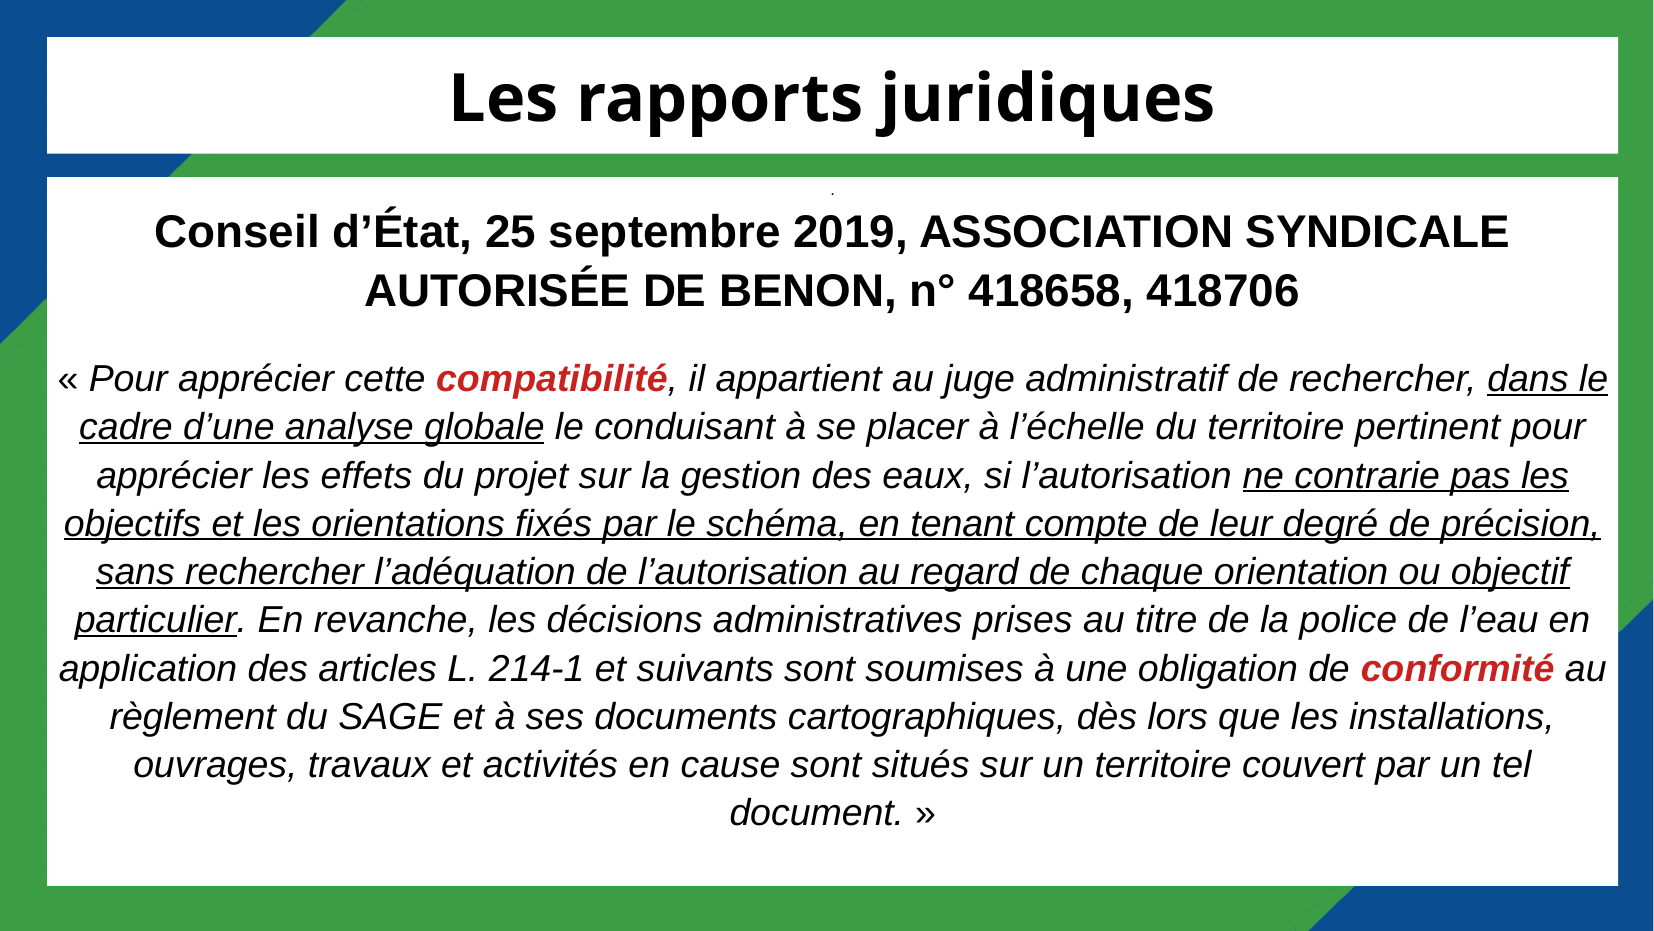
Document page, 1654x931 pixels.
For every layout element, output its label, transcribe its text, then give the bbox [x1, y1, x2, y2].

title Les rapports juridiques [47, 37, 1619, 154]
title . Conseil d’État, 25 septembre 2019, ASSOCIATION SYNDICALE AUTORISÉE DE BENON, n° 418658, 418706 « Pour apprécier cette compatibilité, il appartient au juge administratif de rechercher, dans le cadre d’une analyse globale le conduisant à se placer à l’échelle du territoire pertinent pour apprécier les effets du projet sur la gestion des eaux, si l’autorisation ne contrarie pas les objectifs et les orientations fixés par le schéma, en tenant compte de leur degré de précision, sans rechercher l’adéquation de l’autorisation au regard de chaque orientation ou objectif particulier. En revanche, les décisions administratives prises au titre de la police de l’eau en application des articles L. 214-1 et suivants sont soumises à une obligation de conformité au règlement du SAGE et à ses documents cartographiques, dès lors que les installations, ouvrages, travaux et activités en cause sont situés sur un territoire couvert par un tel document. » [47, 177, 1619, 886]
picture [0, 0, 1654, 931]
